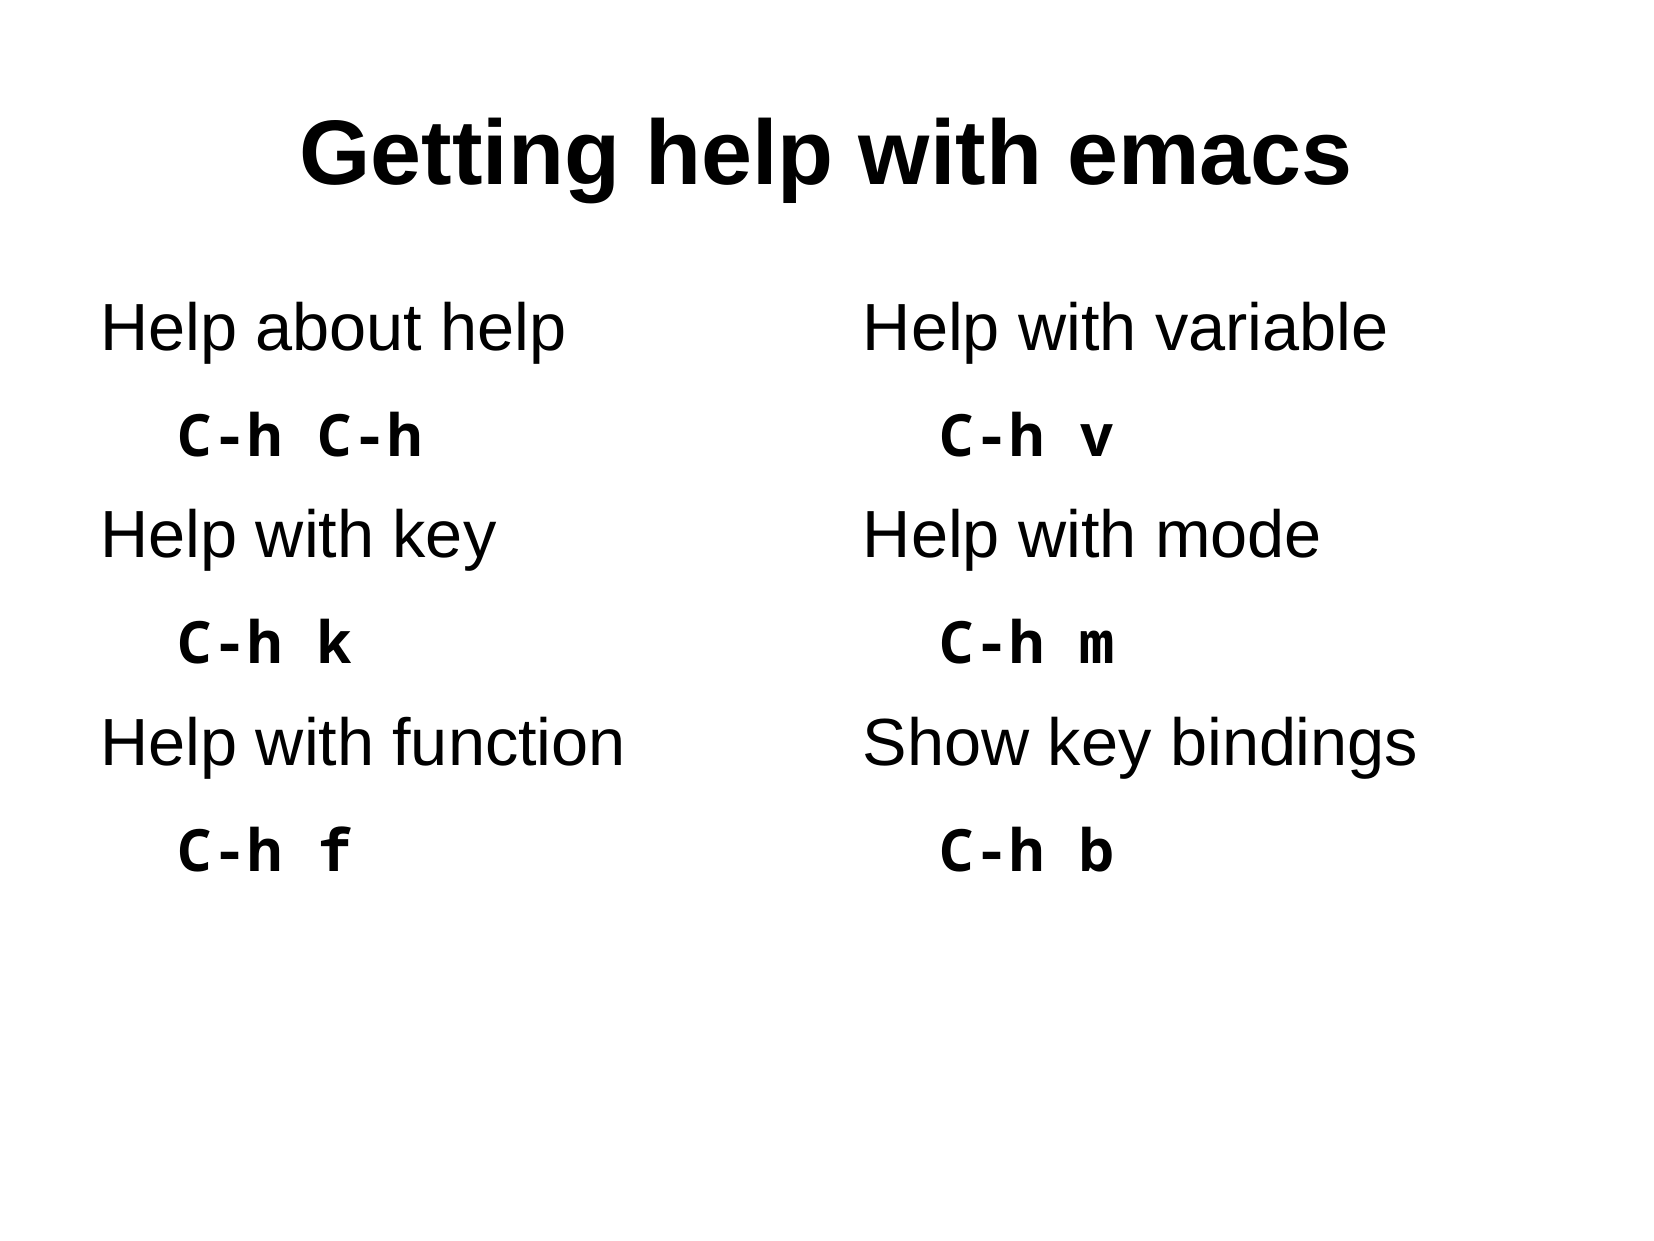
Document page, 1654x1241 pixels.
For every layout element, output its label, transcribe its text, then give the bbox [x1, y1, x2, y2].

list Help about help C-h C-h Help with key C-h k Help with function C-h f [82, 290, 809, 1109]
list Help with variable C-h v Help with mode C-h m Show key bindings C-h b [845, 290, 1572, 1094]
title Getting help with emacs [82, 49, 1571, 257]
